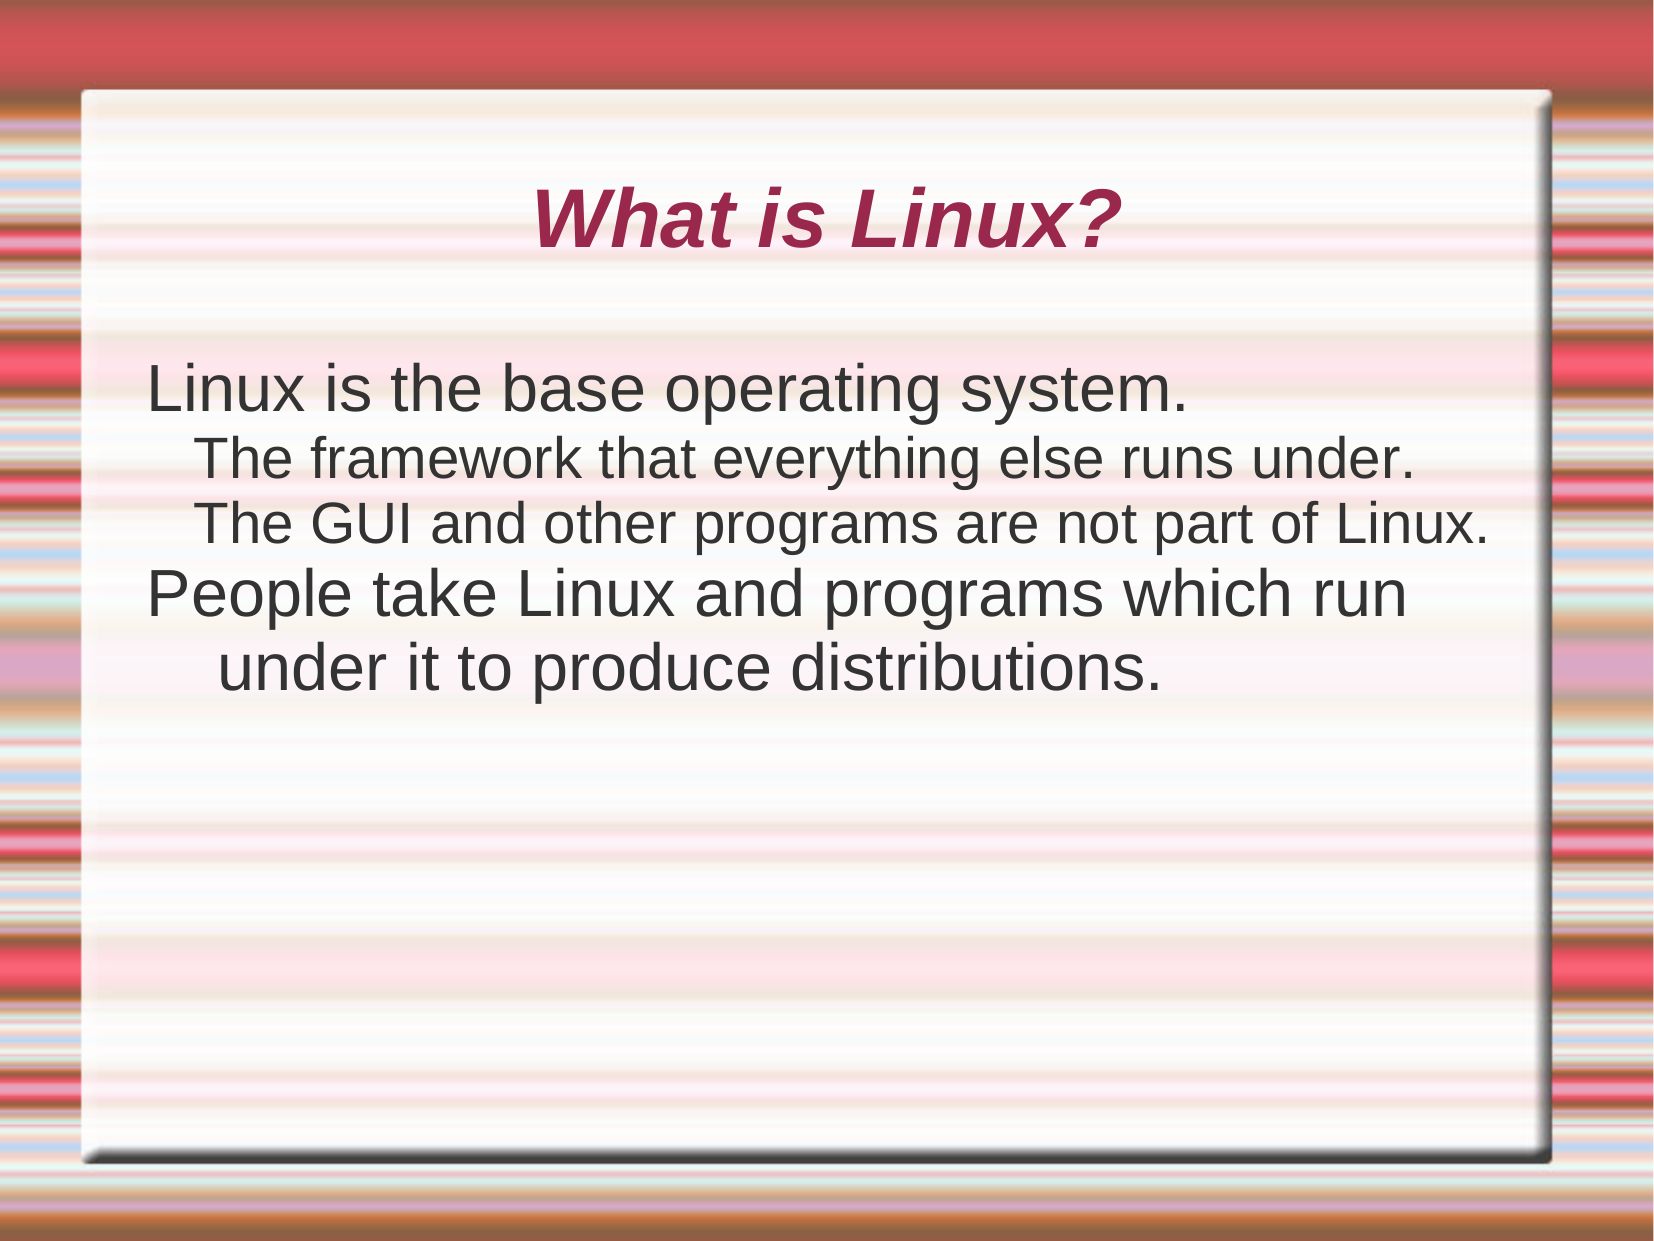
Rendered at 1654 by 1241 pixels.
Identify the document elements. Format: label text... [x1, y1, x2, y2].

picture [0, 0, 1654, 1241]
title What is Linux? [121, 114, 1534, 322]
list Linux is the base operating system. The framework that everything else runs under. The GUI and other programs are not part of Linux. People take Linux and programs which run under it to produce distributions. [134, 350, 1516, 1133]
